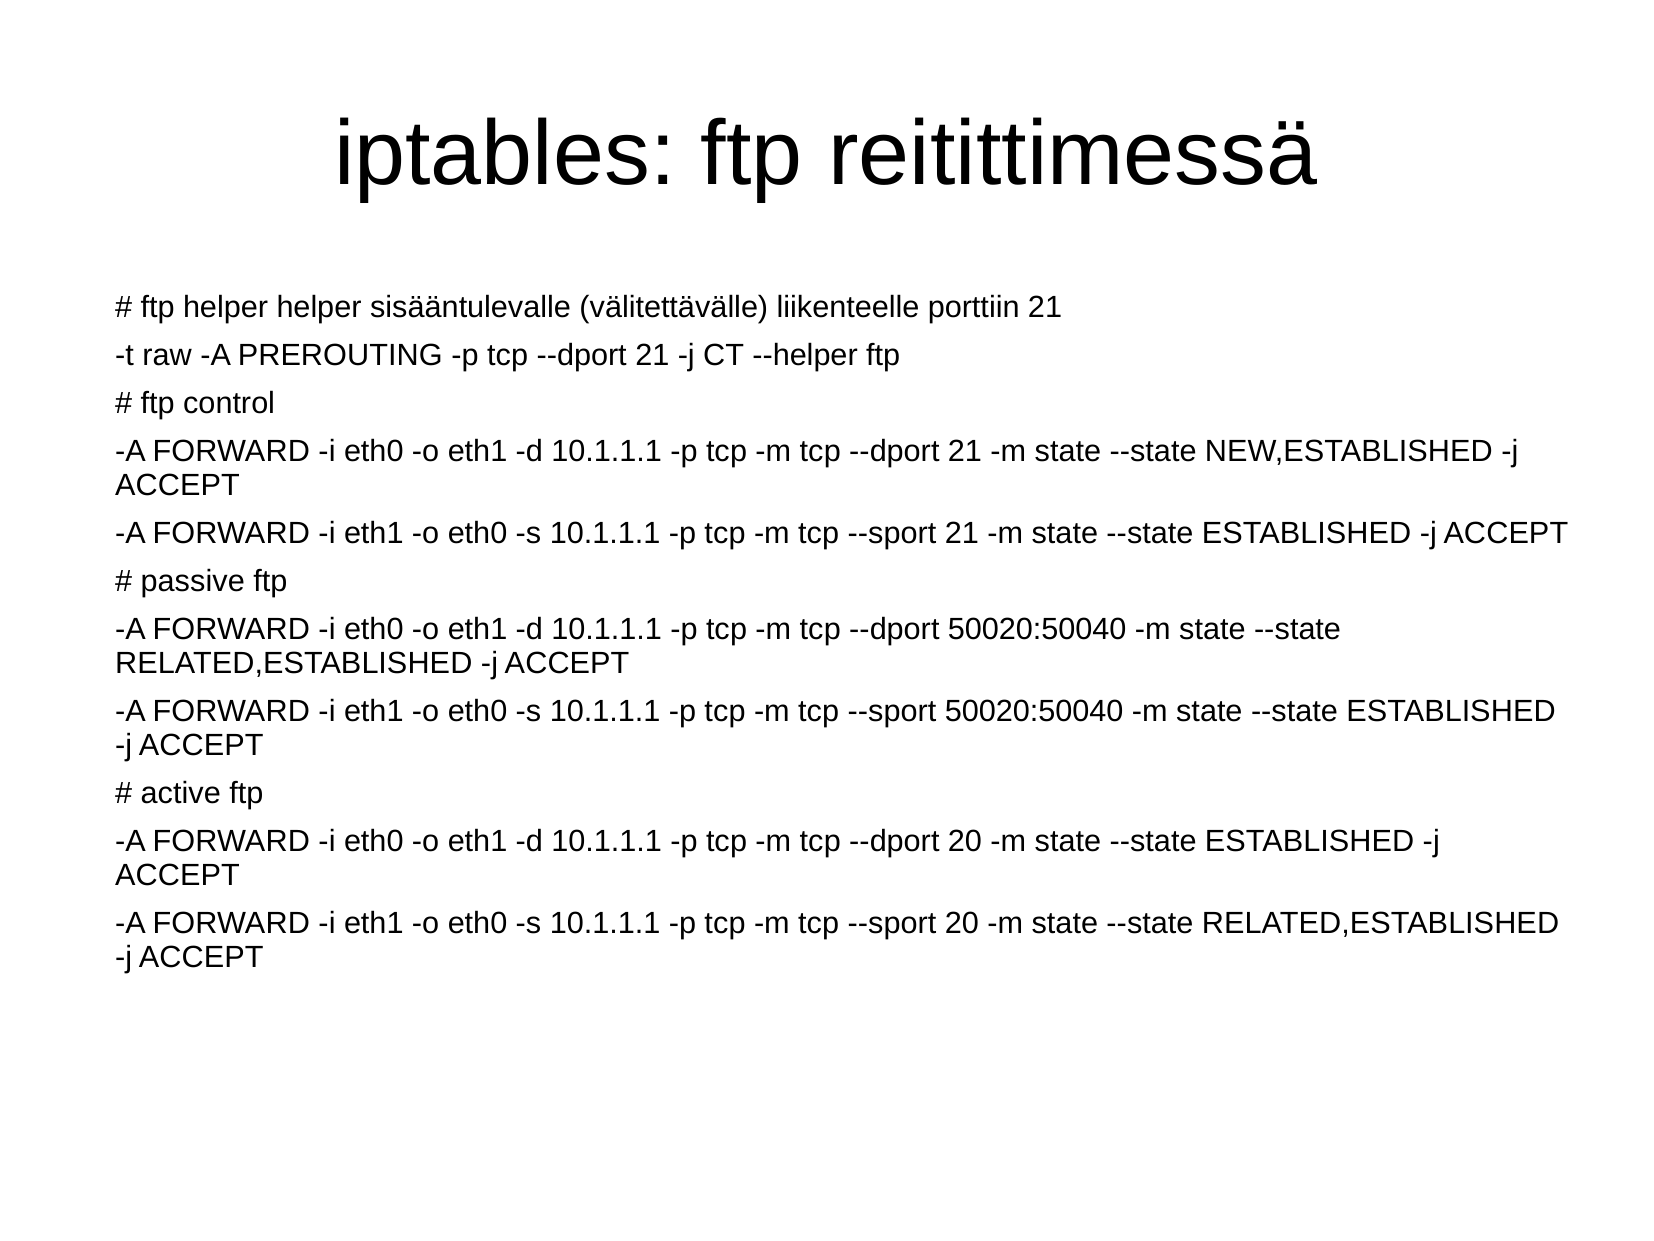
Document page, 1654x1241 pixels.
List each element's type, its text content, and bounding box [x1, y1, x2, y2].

title iptables: ftp reitittimessä [82, 49, 1571, 257]
list # ftp helper helper sisääntulevalle (välitettävälle) liikenteelle porttiin 21 -t raw -A PREROUTING -p tcp --dport 21 -j CT --helper ftp # ftp control -A FORWARD -i eth0 -o eth1 -d 10.1.1.1 -p tcp -m tcp --dport 21 -m state --state NEW,ESTABLISHED -j ACCEPT -A FORWARD -i eth1 -o eth0 -s 10.1.1.1 -p tcp -m tcp --sport 21 -m state --state ESTABLISHED -j ACCEPT # passive ftp -A FORWARD -i eth0 -o eth1 -d 10.1.1.1 -p tcp -m tcp --dport 50020:50040 -m state --state RELATED,ESTABLISHED -j ACCEPT -A FORWARD -i eth1 -o eth0 -s 10.1.1.1 -p tcp -m tcp --sport 50020:50040 -m state --state ESTABLISHED -j ACCEPT # active ftp -A FORWARD -i eth0 -o eth1 -d 10.1.1.1 -p tcp -m tcp --dport 20 -m state --state ESTABLISHED -j ACCEPT -A FORWARD -i eth1 -o eth0 -s 10.1.1.1 -p tcp -m tcp --sport 20 -m state --state RELATED,ESTABLISHED -j ACCEPT [82, 290, 1571, 1010]
